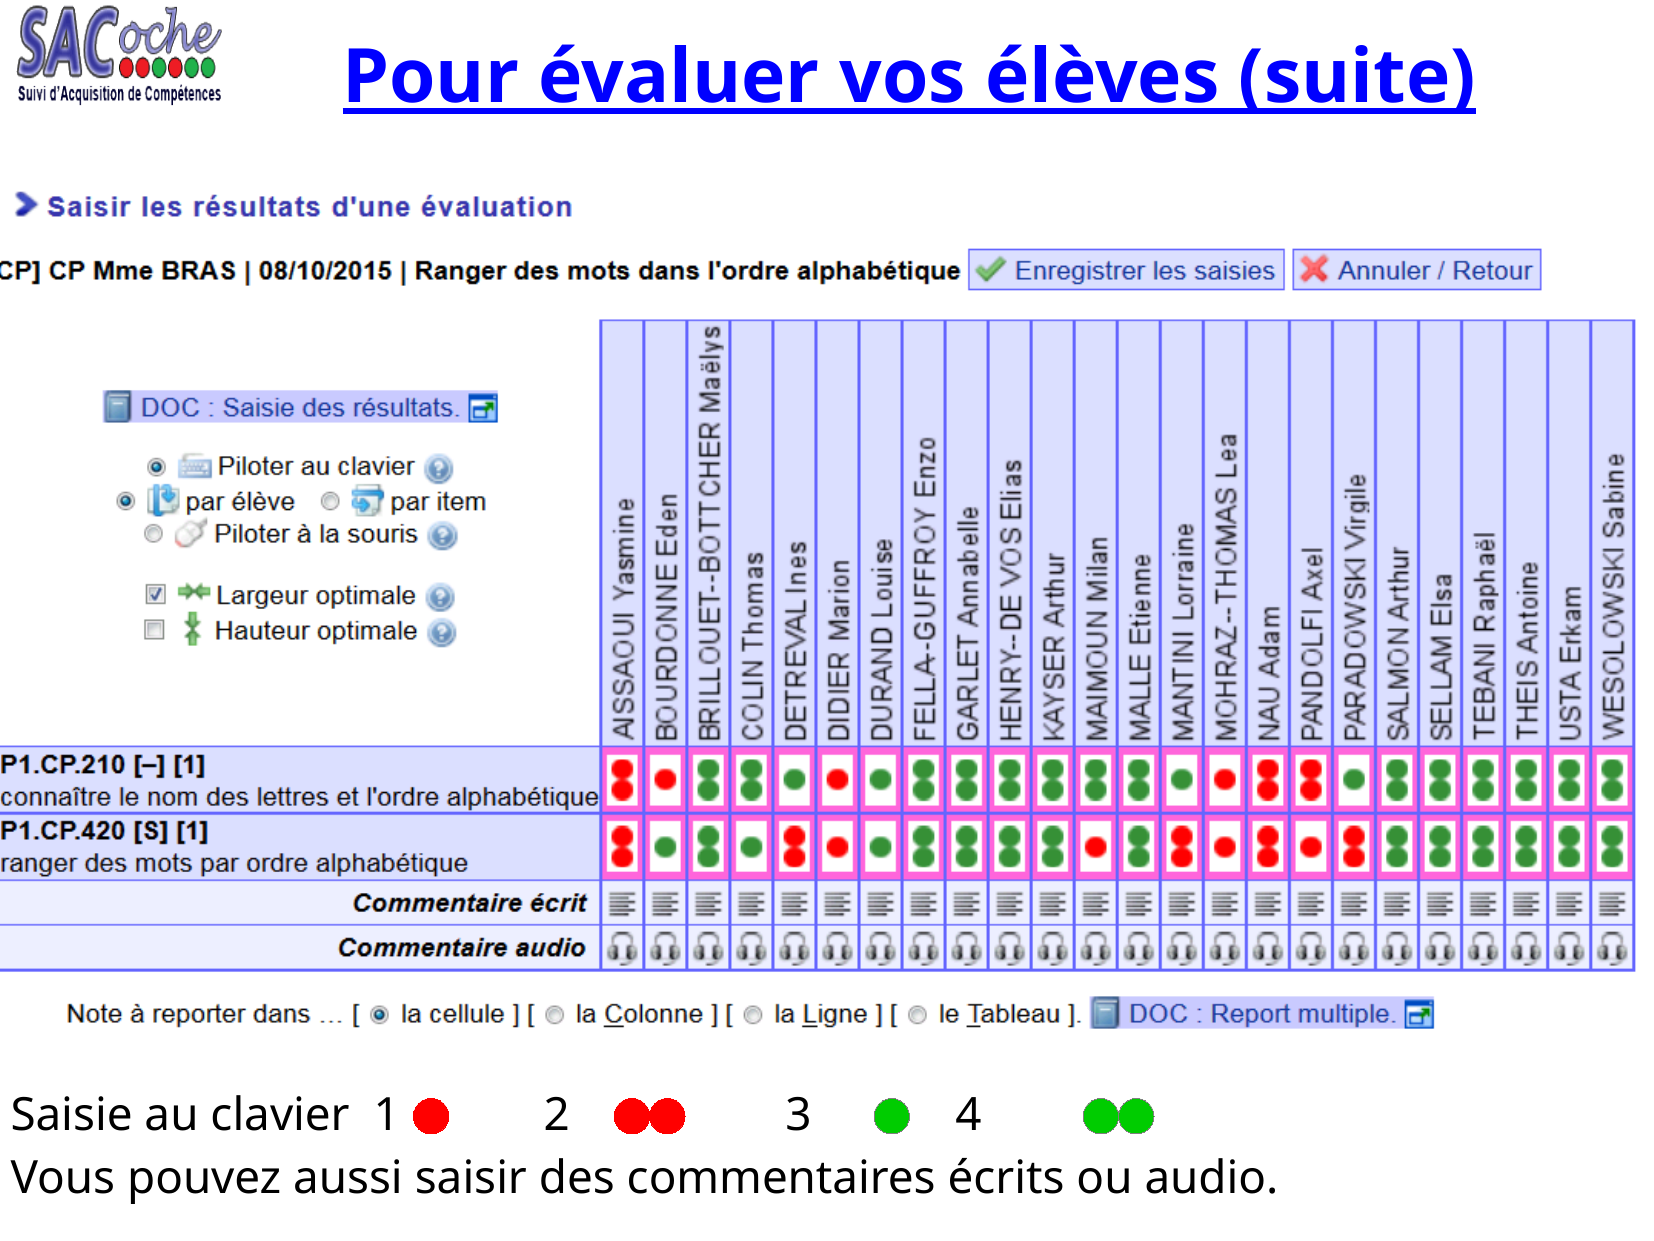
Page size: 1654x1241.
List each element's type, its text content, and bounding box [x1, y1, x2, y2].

text_box [1083, 1098, 1155, 1134]
text_box [874, 1098, 910, 1134]
text_box Saisie au clavier 1 2 3 4 Vous pouvez aussi saisir des commentaires écrits ou audio. [0, 1074, 1265, 1217]
picture [13, 1, 165, 107]
text_box [614, 1098, 686, 1134]
text_box [413, 1098, 449, 1134]
title Pour évaluer vos élèves (suite) [165, 0, 1654, 166]
picture [0, 189, 1654, 1052]
